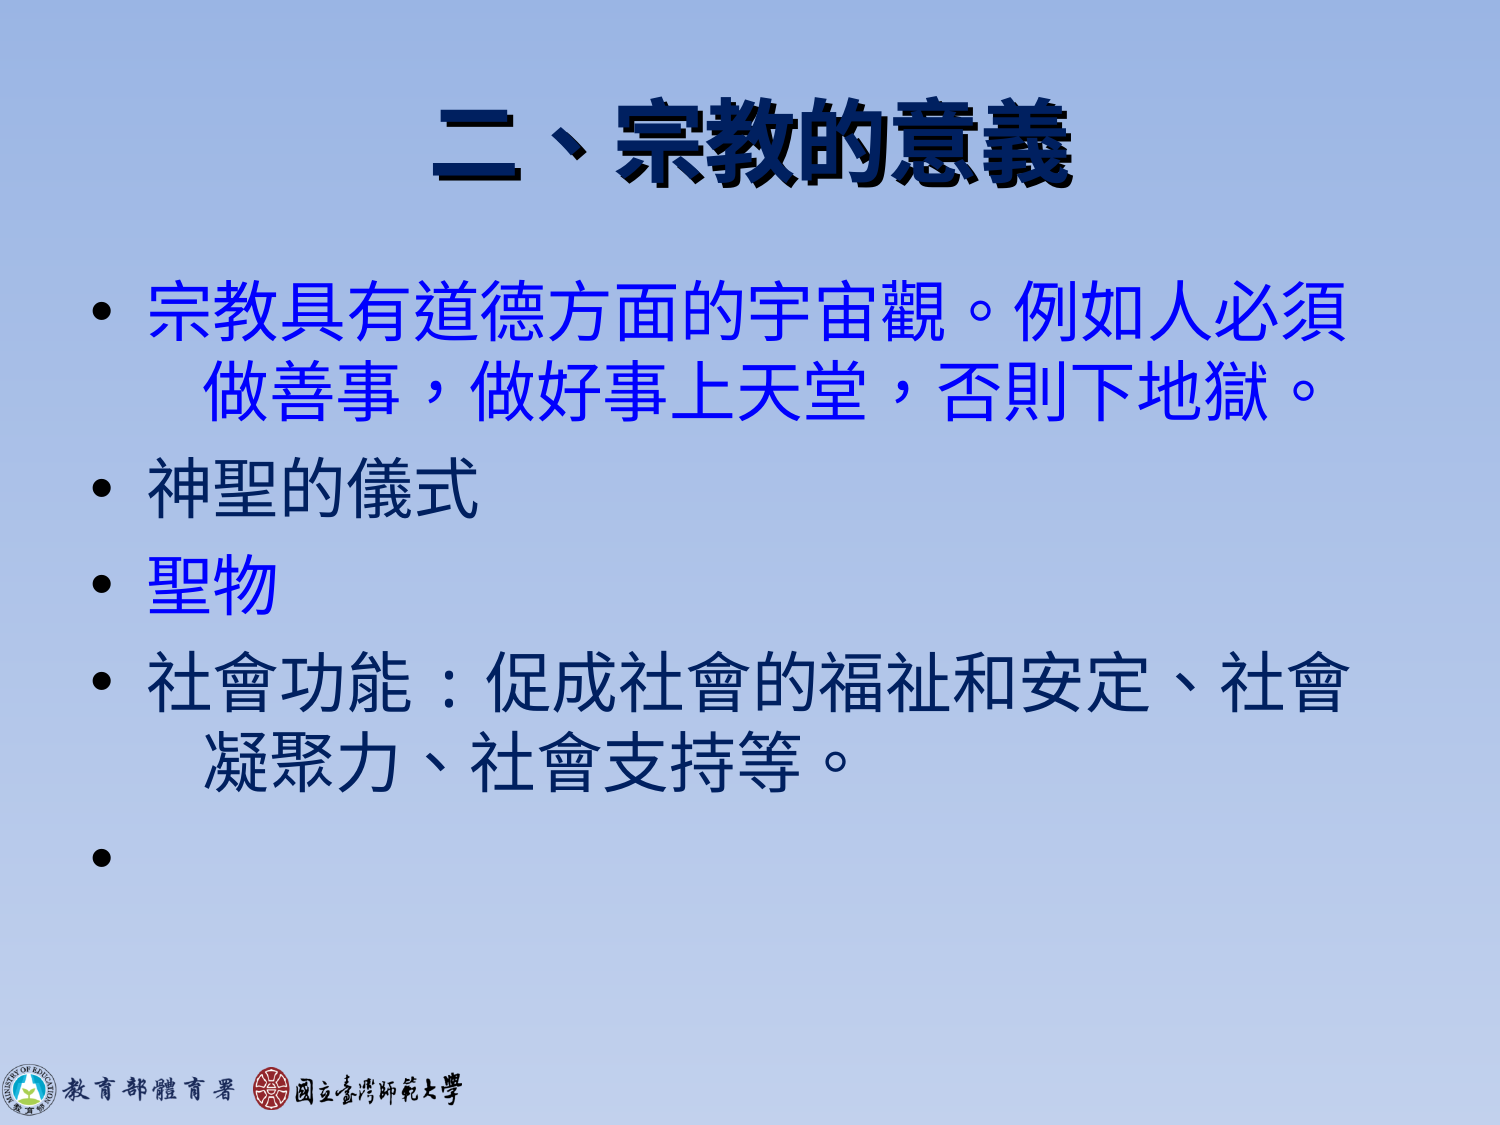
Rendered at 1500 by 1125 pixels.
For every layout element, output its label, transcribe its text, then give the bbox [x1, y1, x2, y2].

list 宗教具有道德方面的宇宙觀。例如人必須做善事，做好事上天堂，否則下地獄。 神聖的儀式 聖物 社會功能:促成社會的福祉和安定、社會凝聚力、社會支持等。 [75, 262, 1426, 1005]
title 二、宗教的意義 [75, 45, 1426, 233]
